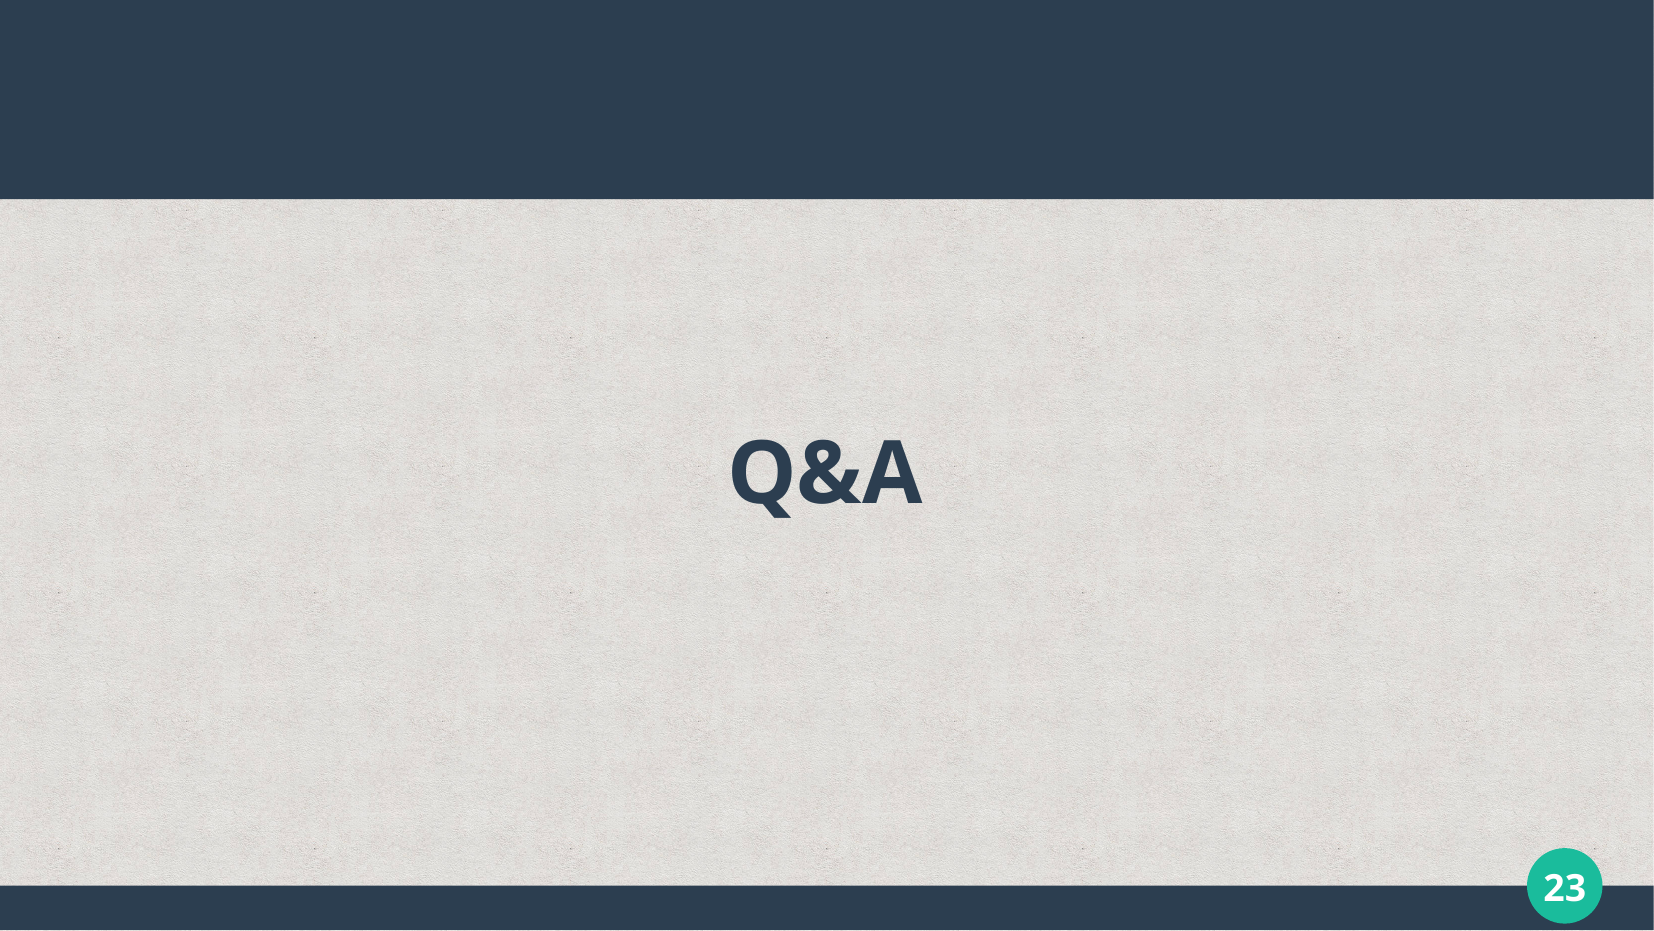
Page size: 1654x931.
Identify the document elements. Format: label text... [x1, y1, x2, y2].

text_box Q&A [39, 112, 1576, 264]
picture [0, 200, 1654, 885]
